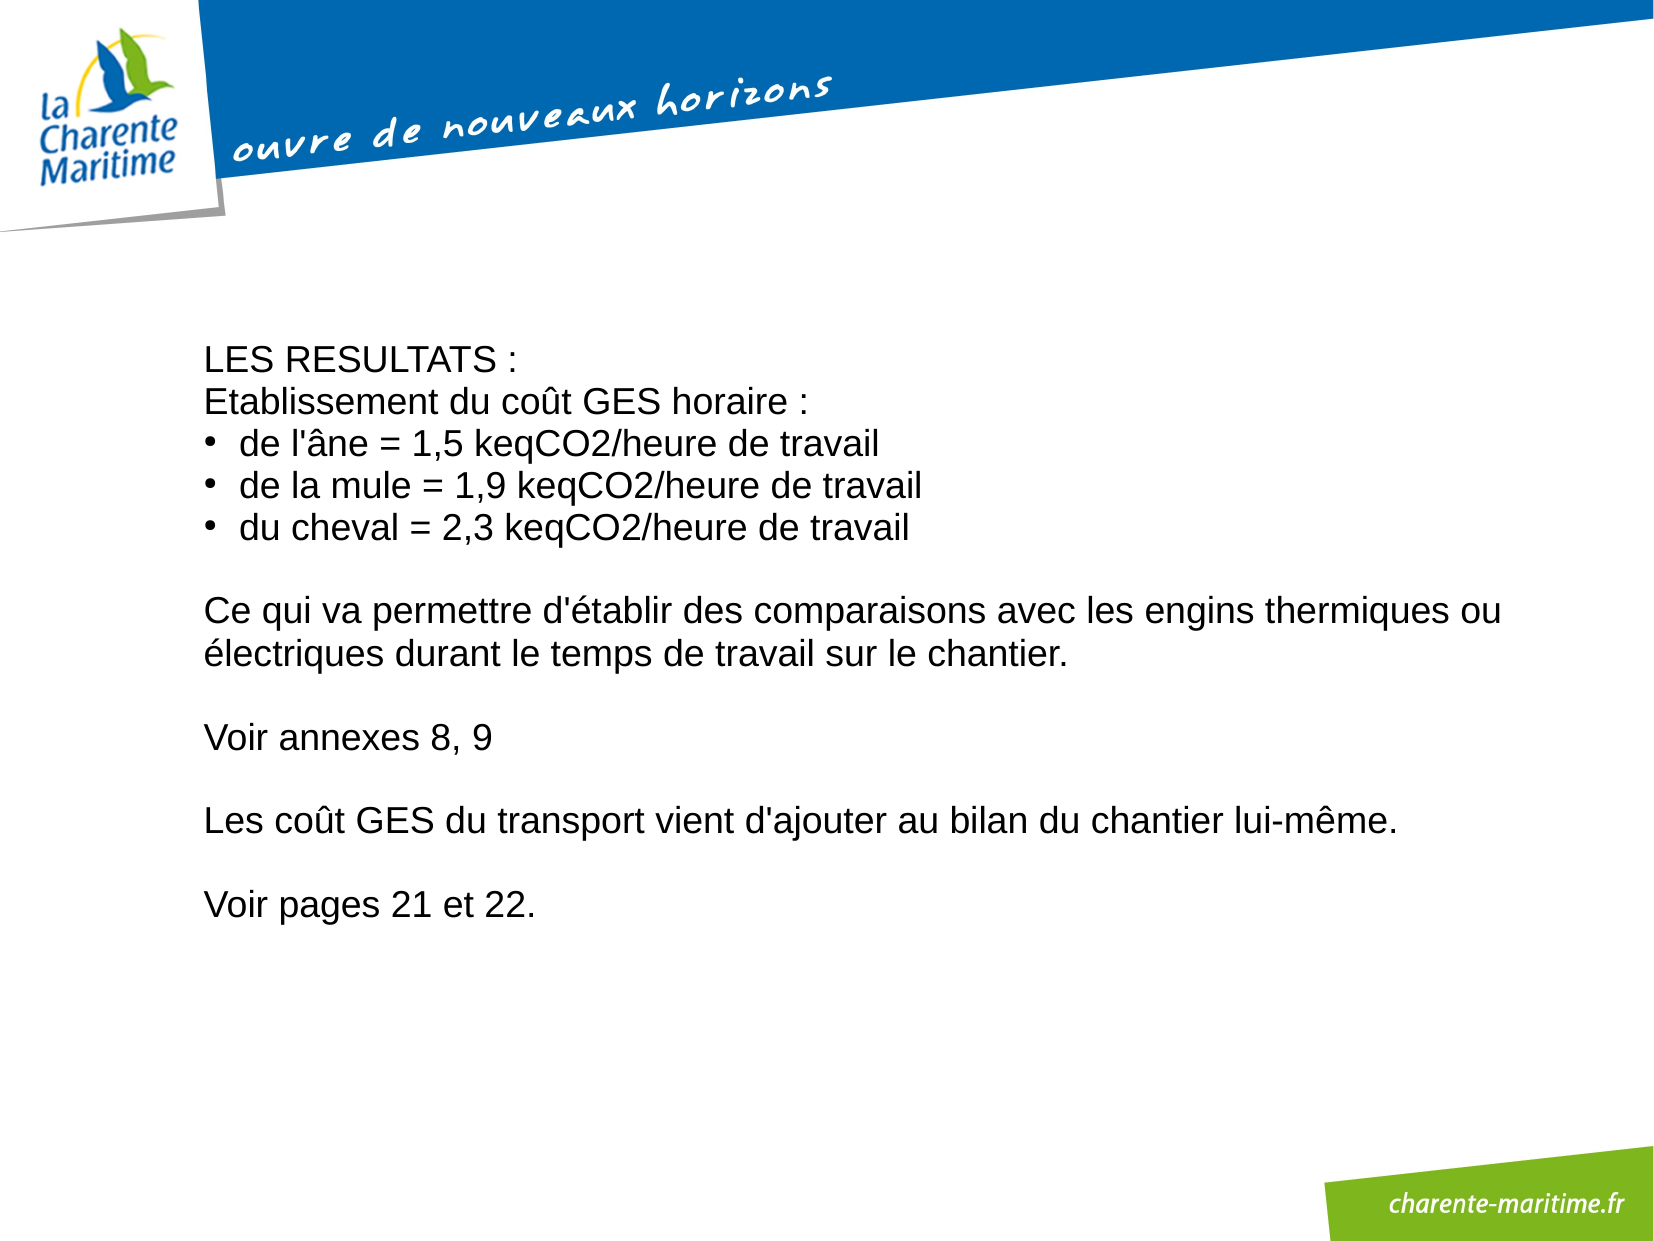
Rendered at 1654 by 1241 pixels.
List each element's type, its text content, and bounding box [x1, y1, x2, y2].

text_box LES RESULTATS : Etablissement du coût GES horaire : de l'âne = 1,5 keqCO2/heure de travail de la mule = 1,9 keqCO2/heure de travail du cheval = 2,3 keqCO2/heure de travail Ce qui va permettre d'établir des comparaisons avec les engins thermiques ou électriques durant le temps de travail sur le chantier. Voir annexes 8, 9 Les coût GES du transport vient d'ajouter au bilan du chantier lui-même. Voir pages 21 et 22. [188, 330, 1548, 1187]
picture [0, 0, 1654, 1241]
